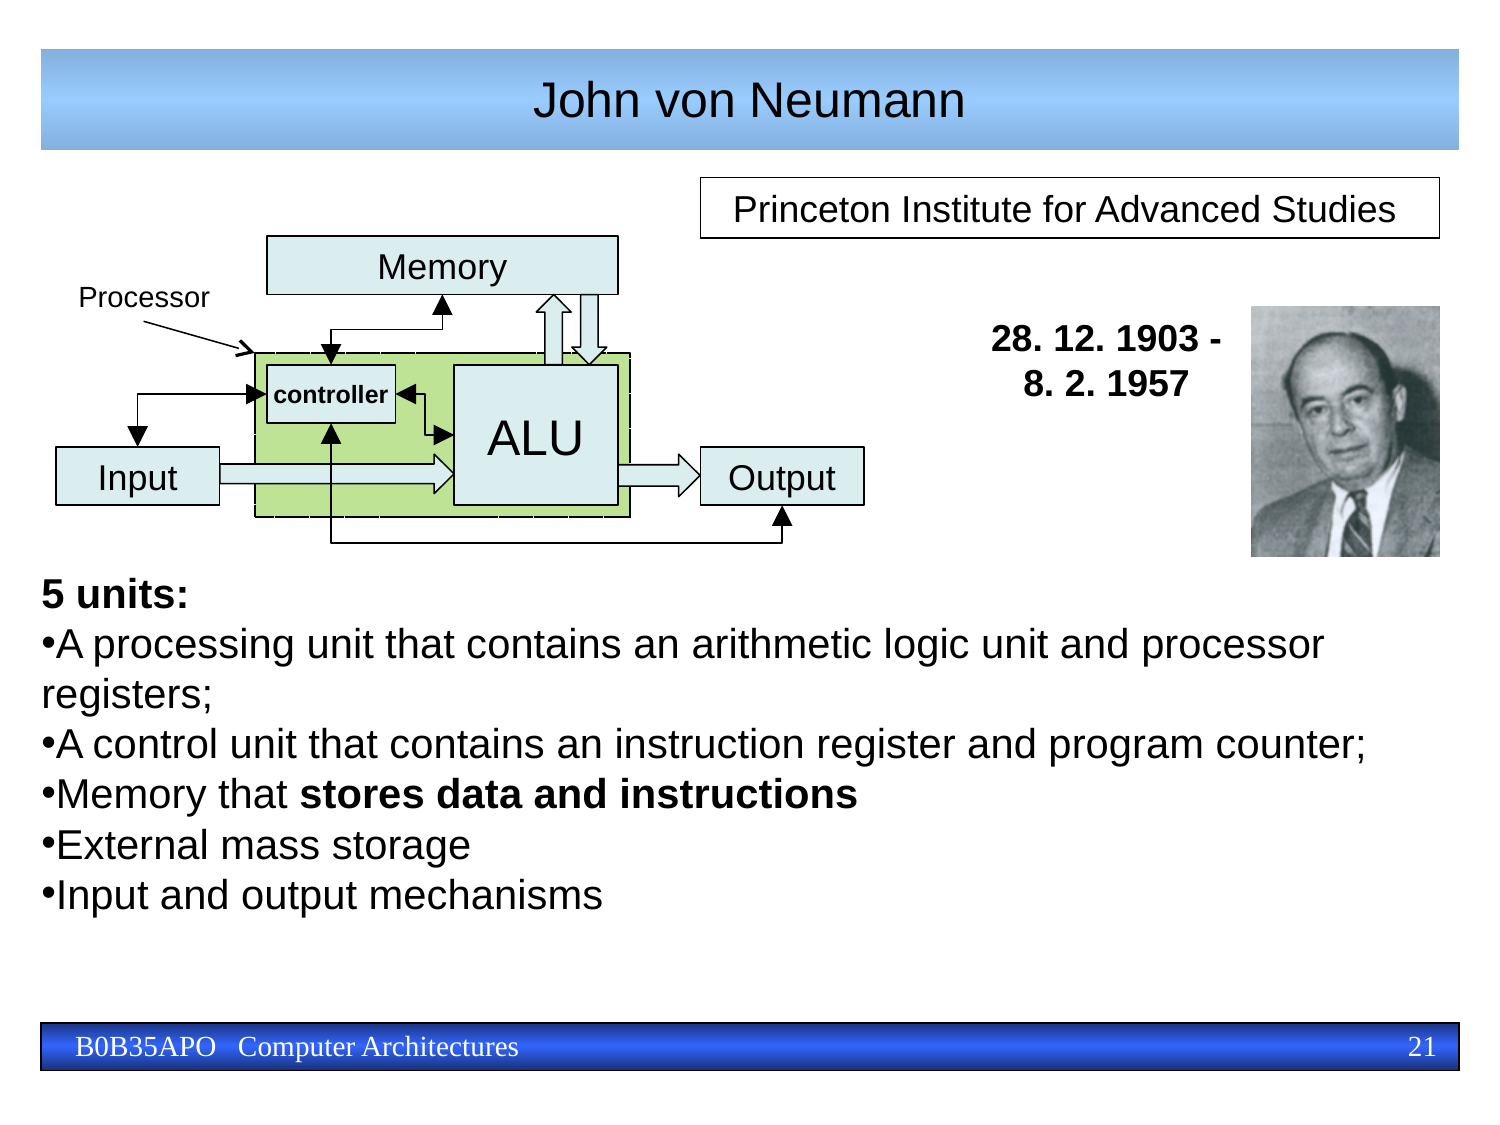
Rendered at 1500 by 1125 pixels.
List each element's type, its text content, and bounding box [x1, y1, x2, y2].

text_box 5 units: A processing unit that contains an arithmetic logic unit and processor registers; A control unit that contains an instruction register and program counter; Memory that stores data and instructions External mass storage Input and output mechanisms [26, 559, 1486, 985]
text_box [255, 353, 330, 393]
text_box Memory [266, 235, 619, 295]
text_box ALU [454, 364, 618, 506]
title John von Neumann [41, 49, 1459, 150]
text_box [332, 294, 701, 517]
text_box Princeton Institute for Advanced Studies [700, 177, 1440, 238]
text_box [219, 395, 330, 517]
text_box Input [55, 446, 220, 506]
text_box 28. 12. 1903 - 8. 2. 1957 [969, 306, 1244, 412]
picture [1251, 306, 1440, 557]
text_box controller [266, 364, 396, 424]
text_box Output [700, 446, 865, 506]
text_box Processor [55, 271, 233, 322]
